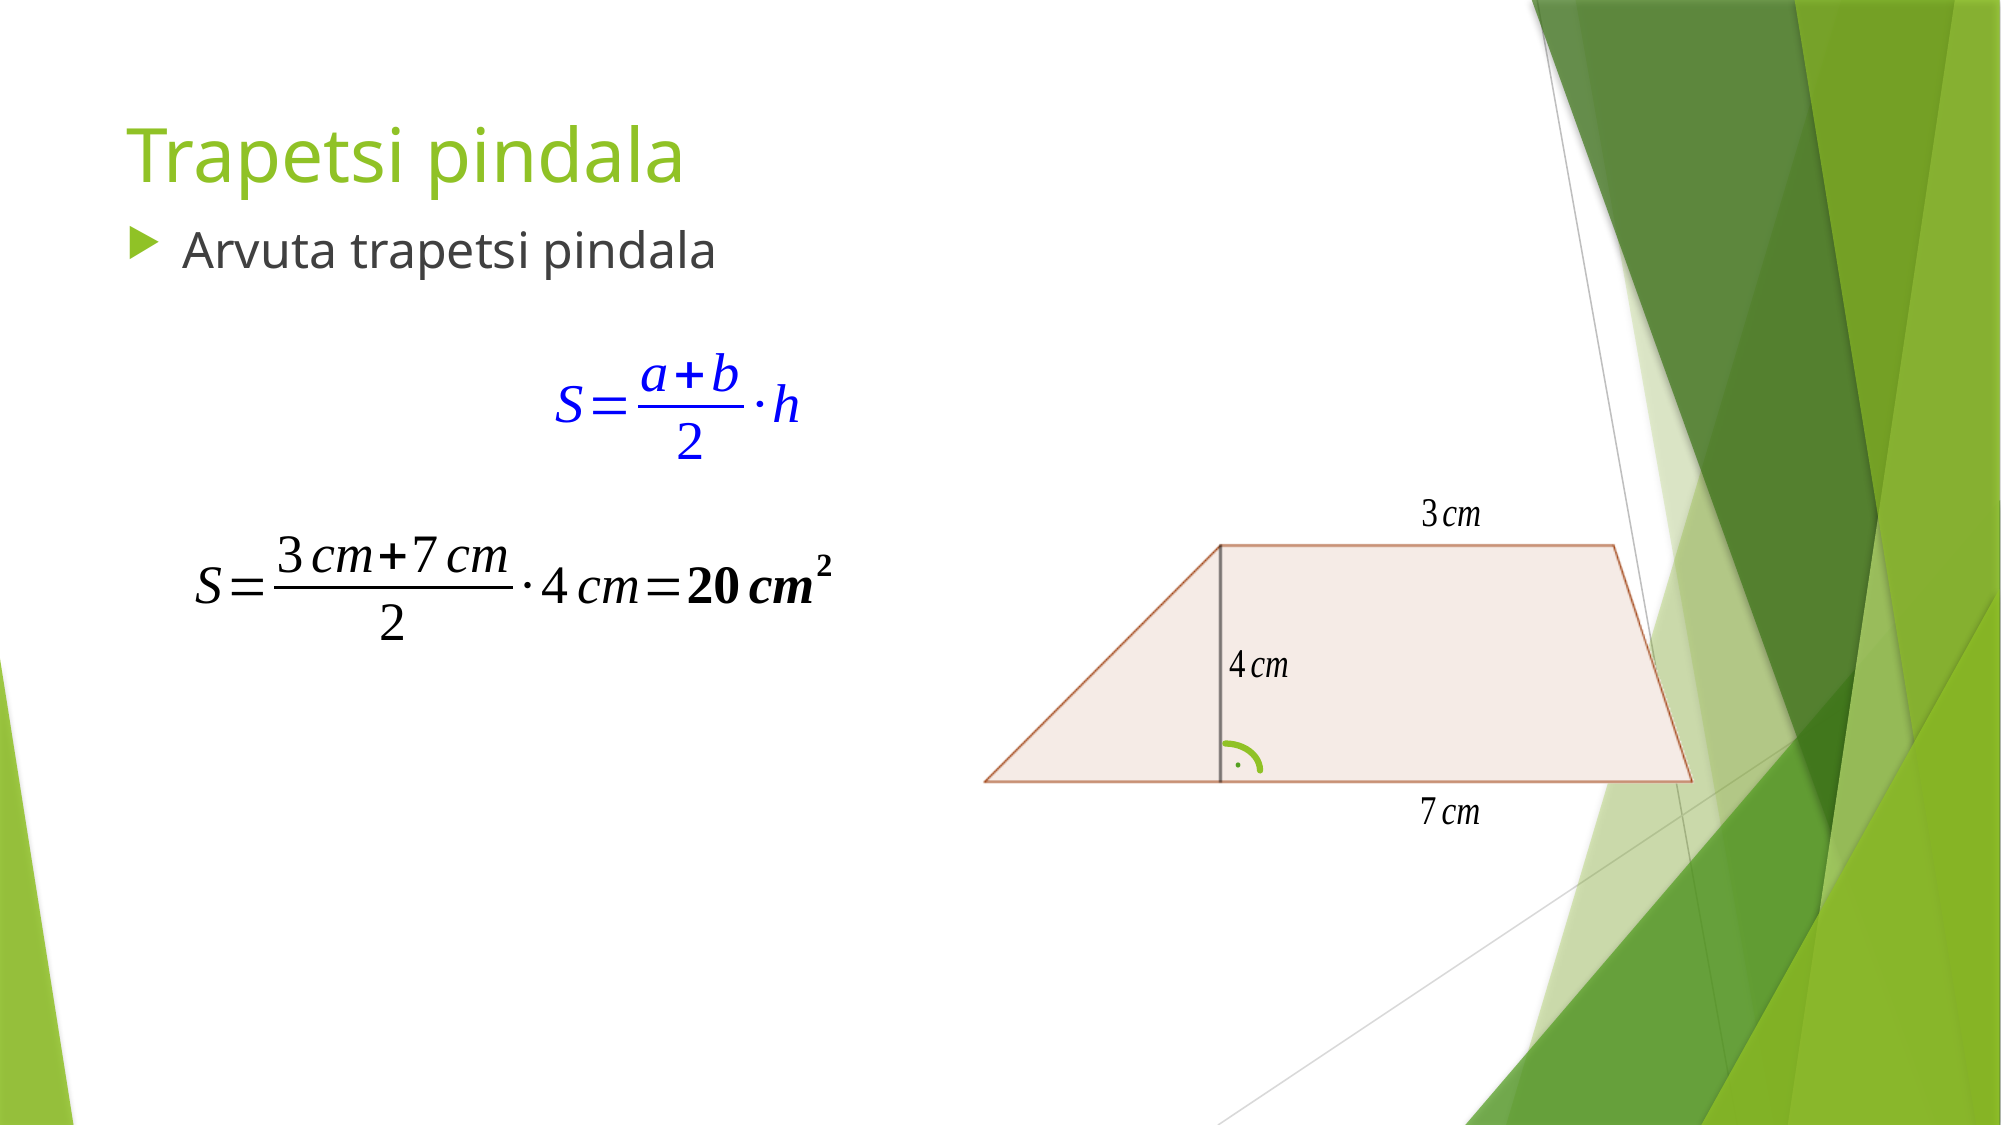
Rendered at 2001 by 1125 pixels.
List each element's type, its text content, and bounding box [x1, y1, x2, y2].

chart [1412, 787, 1490, 833]
chart [1220, 640, 1297, 687]
chart [539, 342, 816, 472]
picture [1522, 522, 1713, 798]
text_box . [1218, 722, 1259, 783]
chart [1413, 490, 1490, 536]
title Trapetsi pindala [111, 100, 1522, 210]
list Arvuta trapetsi pindala [111, 210, 1522, 848]
chart [180, 523, 847, 653]
